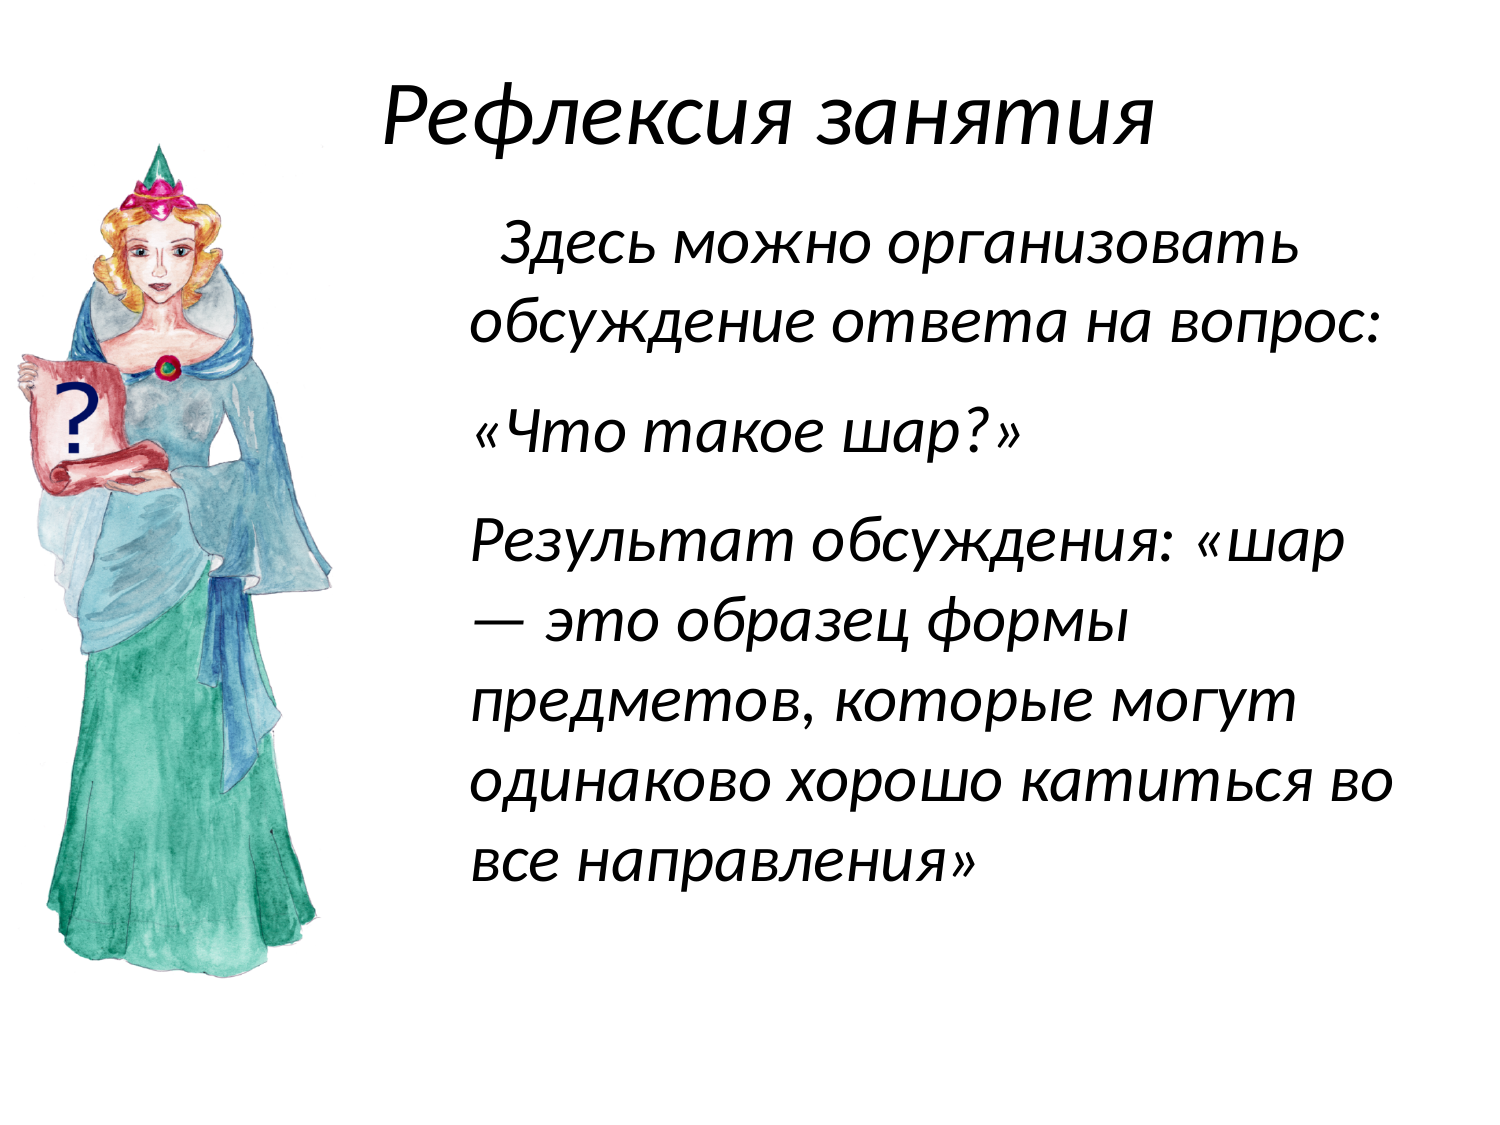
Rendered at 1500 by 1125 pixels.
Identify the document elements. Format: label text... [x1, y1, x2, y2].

title Рефлексия занятия [112, 45, 1425, 232]
list Здесь можно организовать обсуждение ответа на вопрос: «Что такое шар?» Результат обсуждения: «шар — это образец формы предметов, которые могут одинаково хорошо катиться во все направления» [454, 188, 1425, 1087]
picture [17, 143, 337, 982]
